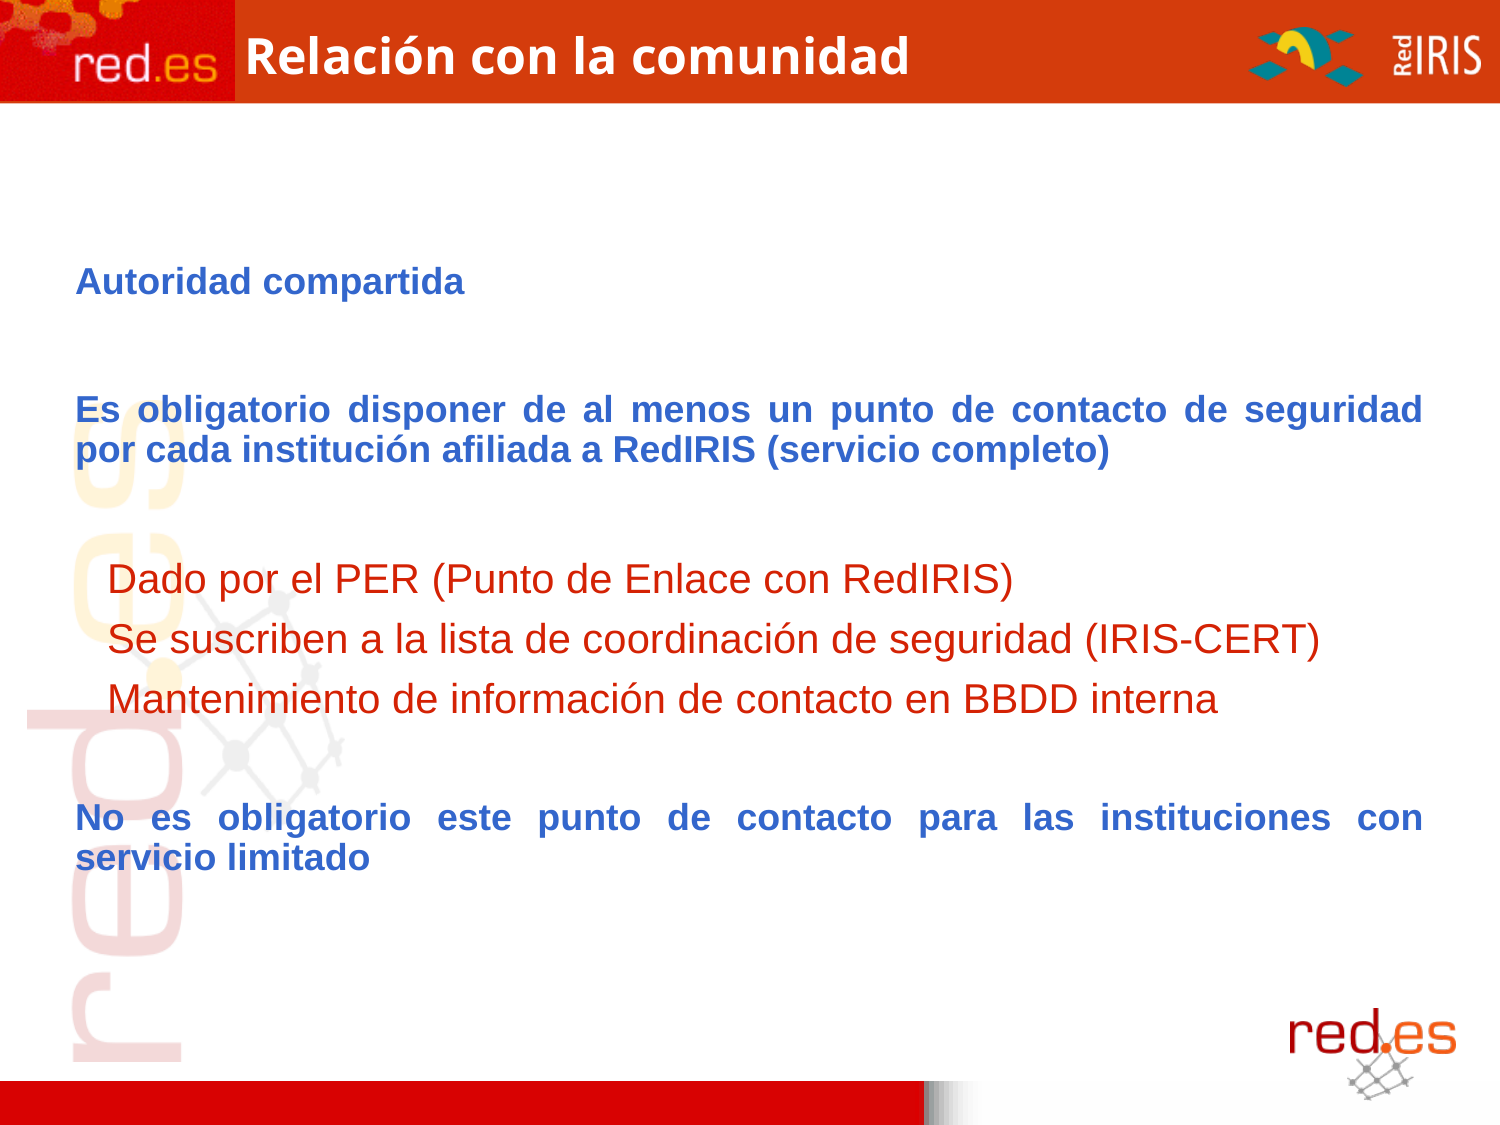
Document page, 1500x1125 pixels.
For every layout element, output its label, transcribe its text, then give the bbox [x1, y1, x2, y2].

picture [1412, 27, 1481, 87]
list Autoridad compartida Es obligatorio disponer de al menos un punto de contacto de seguridad por cada institución afiliada a RedIRIS (servicio completo) Dado por el PER (Punto de Enlace con RedIRIS) Se suscriben a la lista de coordinación de seguridad (IRIS-CERT) Mantenimiento de información de contacto en BBDD interna No es obligatorio este punto de contacto para las instituciones con servicio limitado [75, 262, 1426, 1006]
picture [0, 1008, 1500, 1125]
picture [27, 400, 345, 1062]
picture [0, 0, 235, 101]
title Relación con la comunidad [244, 0, 1412, 121]
